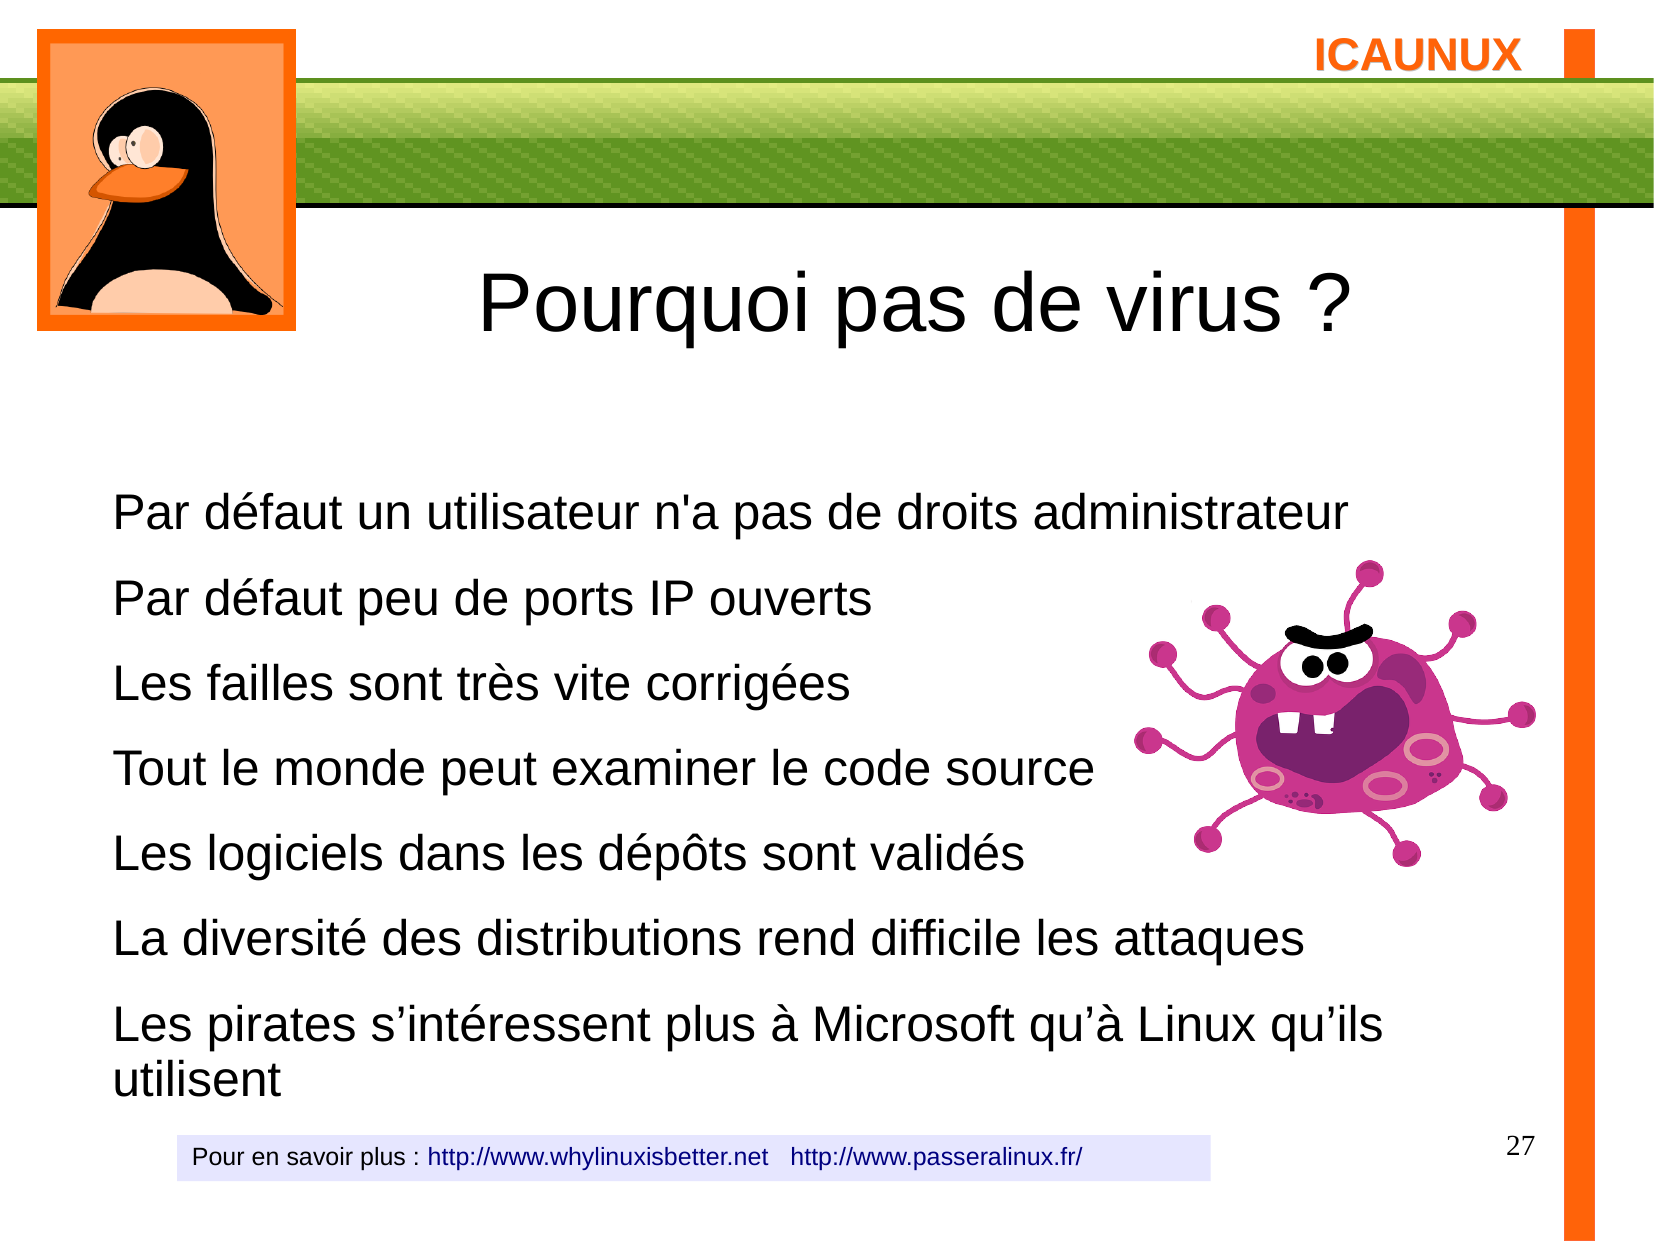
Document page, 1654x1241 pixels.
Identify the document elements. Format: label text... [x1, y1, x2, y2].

picture [0, 29, 1654, 331]
list Par défaut un utilisateur n'a pas de droits administrateur Par défaut peu de ports IP ouverts Les failles sont très vite corrigées Tout le monde peut examiner le code source Les logiciels dans les dépôts sont validés La diversité des distributions rend difficile les attaques Les pirates s’intéressent plus à Microsoft qu’à Linux qu’ils utilisent [112, 484, 1536, 1108]
title Pourquoi pas de virus ? [324, 236, 1506, 370]
text_box Pour en savoir plus : http://www.whylinuxisbetter.net http://www.passeralinux.fr/ [177, 1135, 1211, 1182]
picture [1134, 560, 1536, 867]
